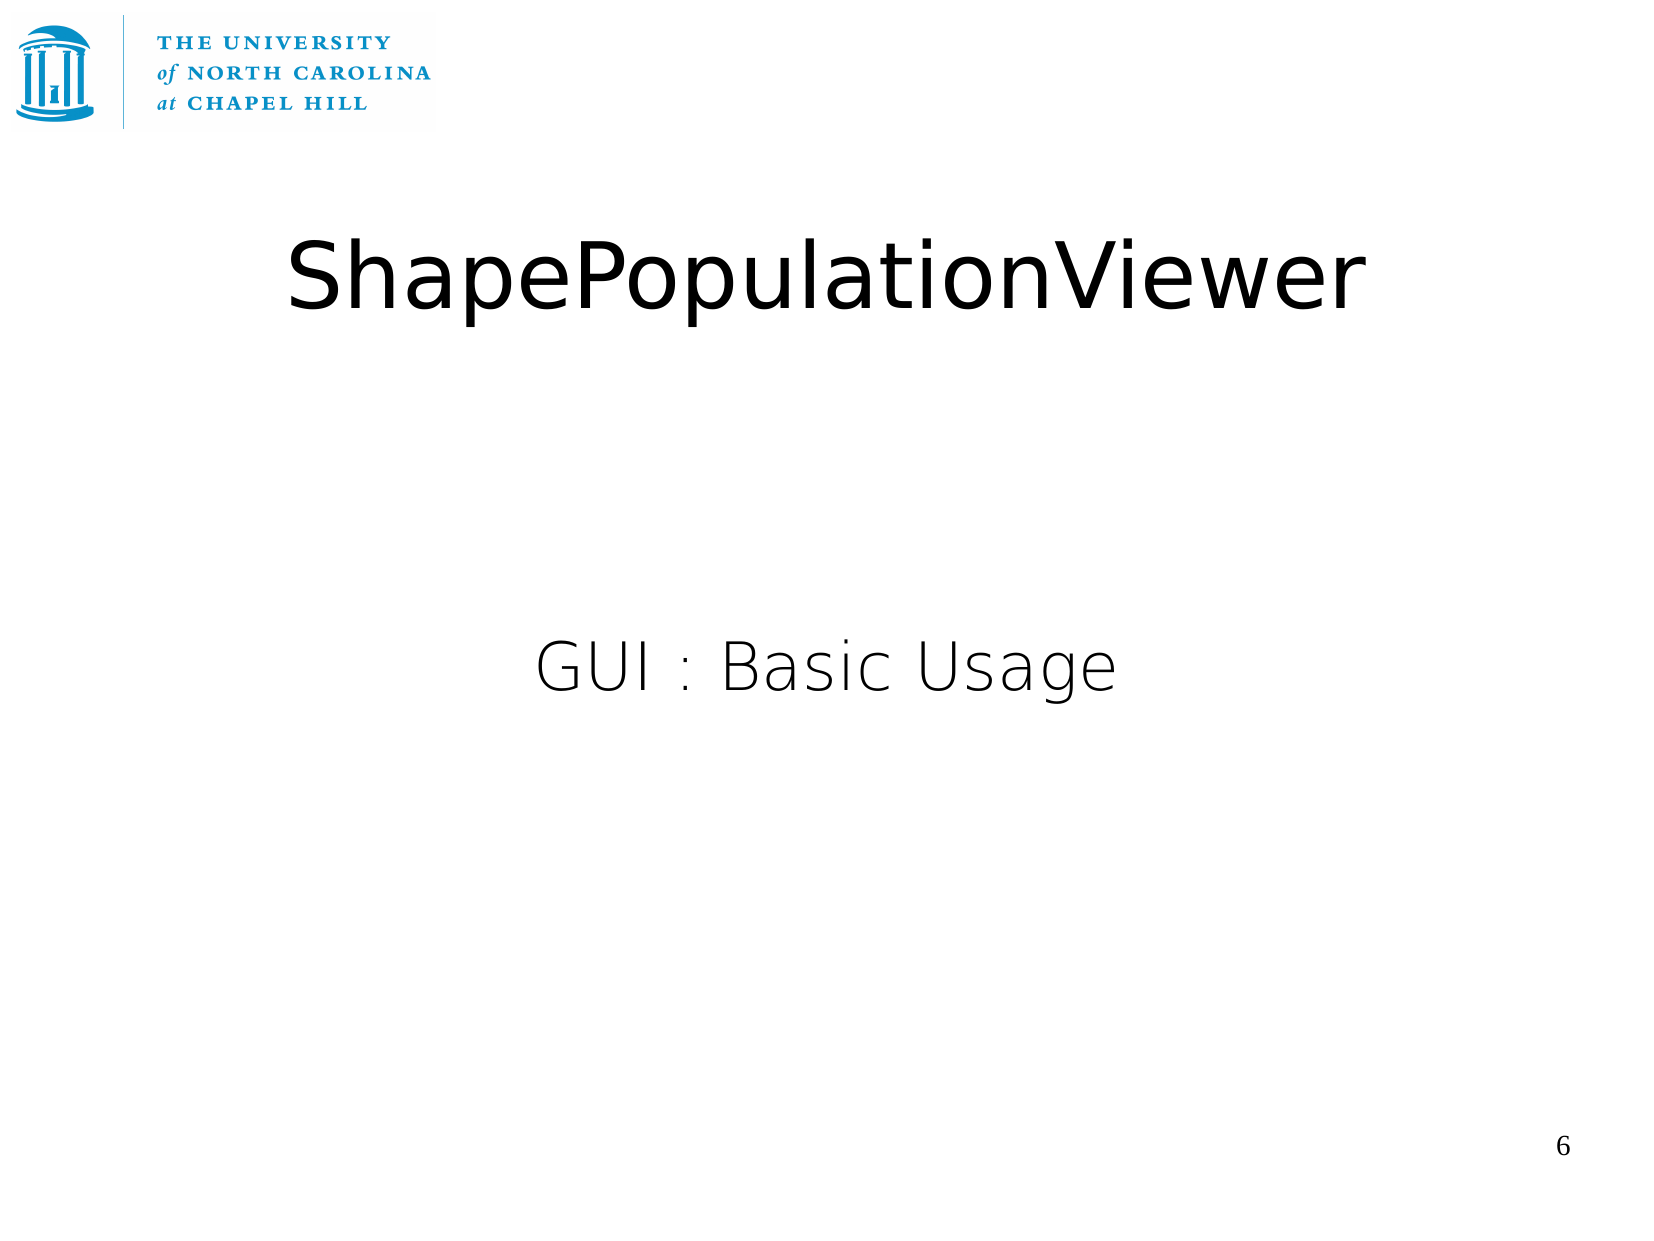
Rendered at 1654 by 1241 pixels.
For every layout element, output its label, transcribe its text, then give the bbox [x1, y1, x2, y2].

title ShapePopulationViewer [82, 173, 1571, 381]
subtitle GUI : Basic Usage [82, 435, 1571, 901]
picture [11, 12, 436, 132]
